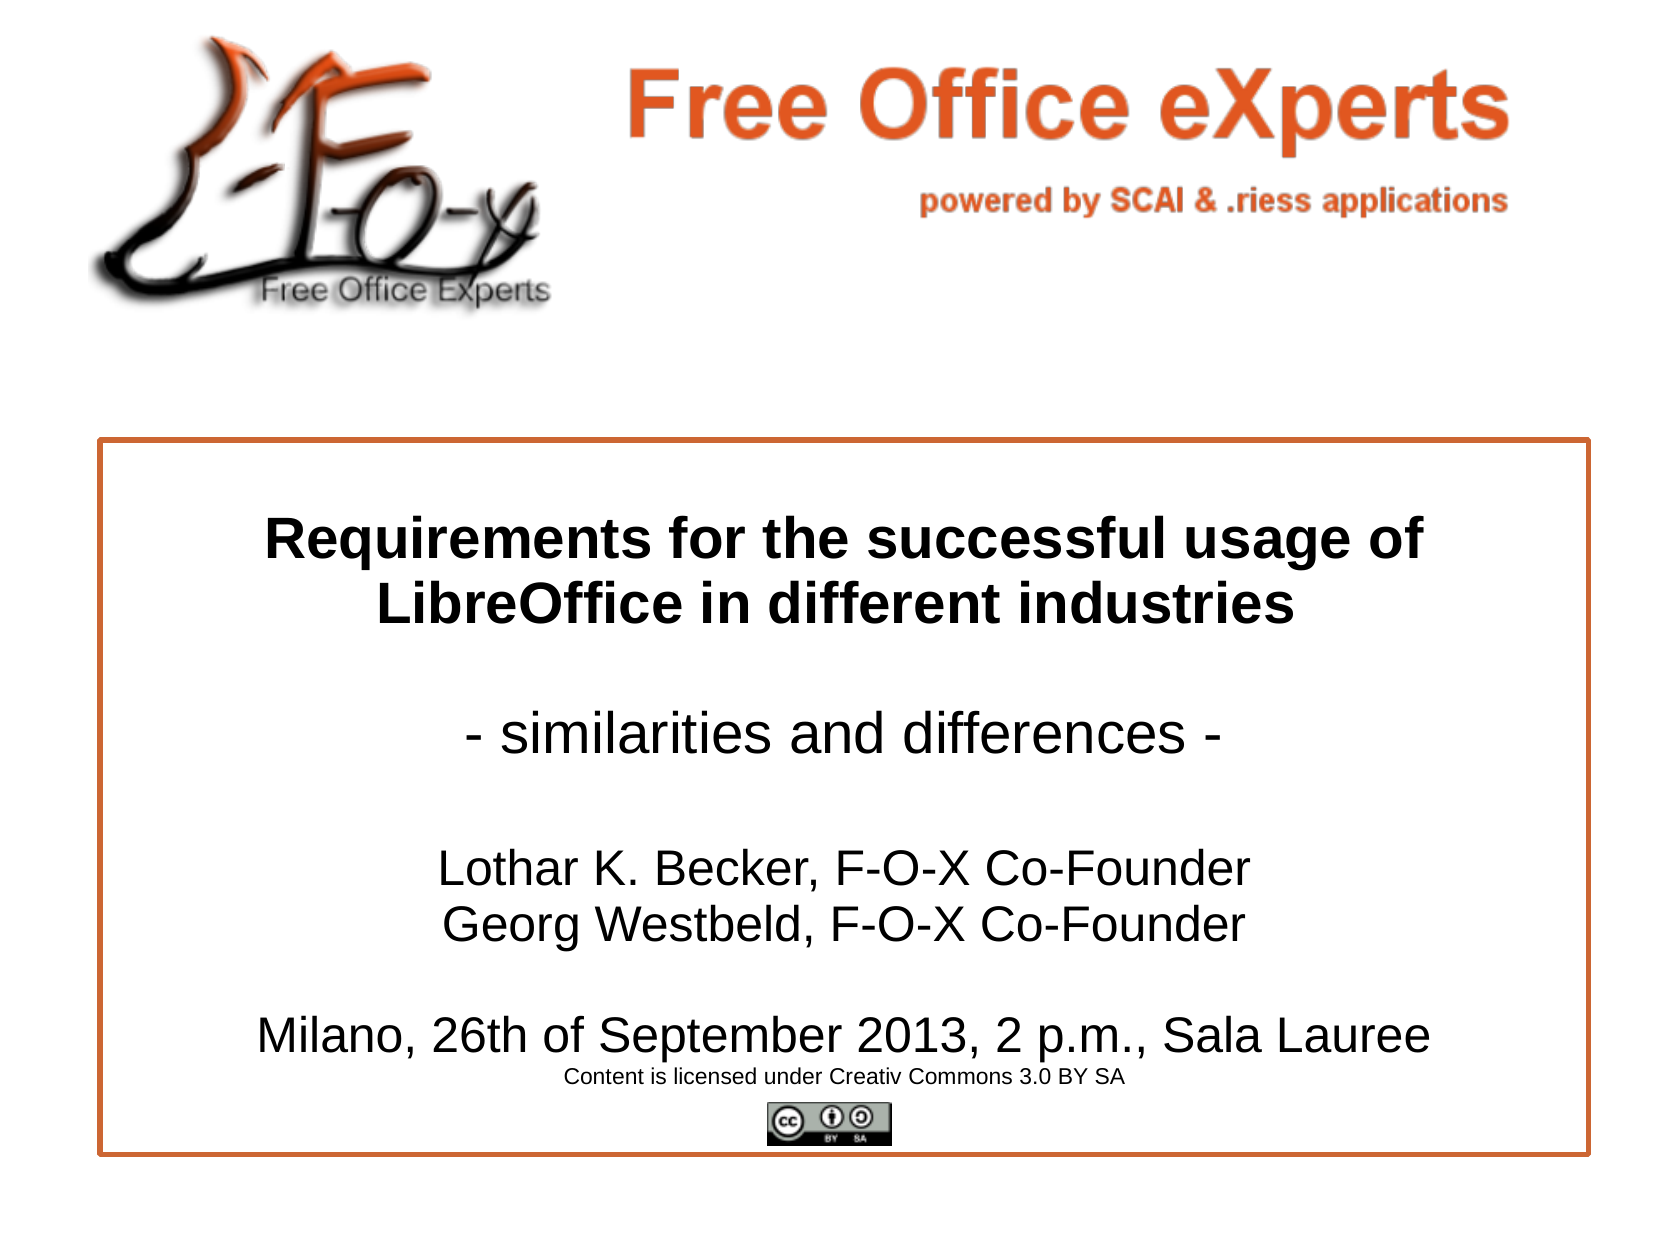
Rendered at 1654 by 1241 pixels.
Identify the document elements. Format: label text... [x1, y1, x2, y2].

picture [767, 1102, 892, 1146]
subtitle Requirements for the successful usage of LibreOffice in different industries - similarities and differences - Lothar K. Becker, F-O-X Co-Founder Georg Westbeld, F-O-X Co-Founder Milano, 26th of September 2013, 2 p.m., Sala Lauree Content is licensed under Creativ Commons 3.0 BY SA [100, 439, 1589, 1155]
picture [88, 13, 1565, 324]
